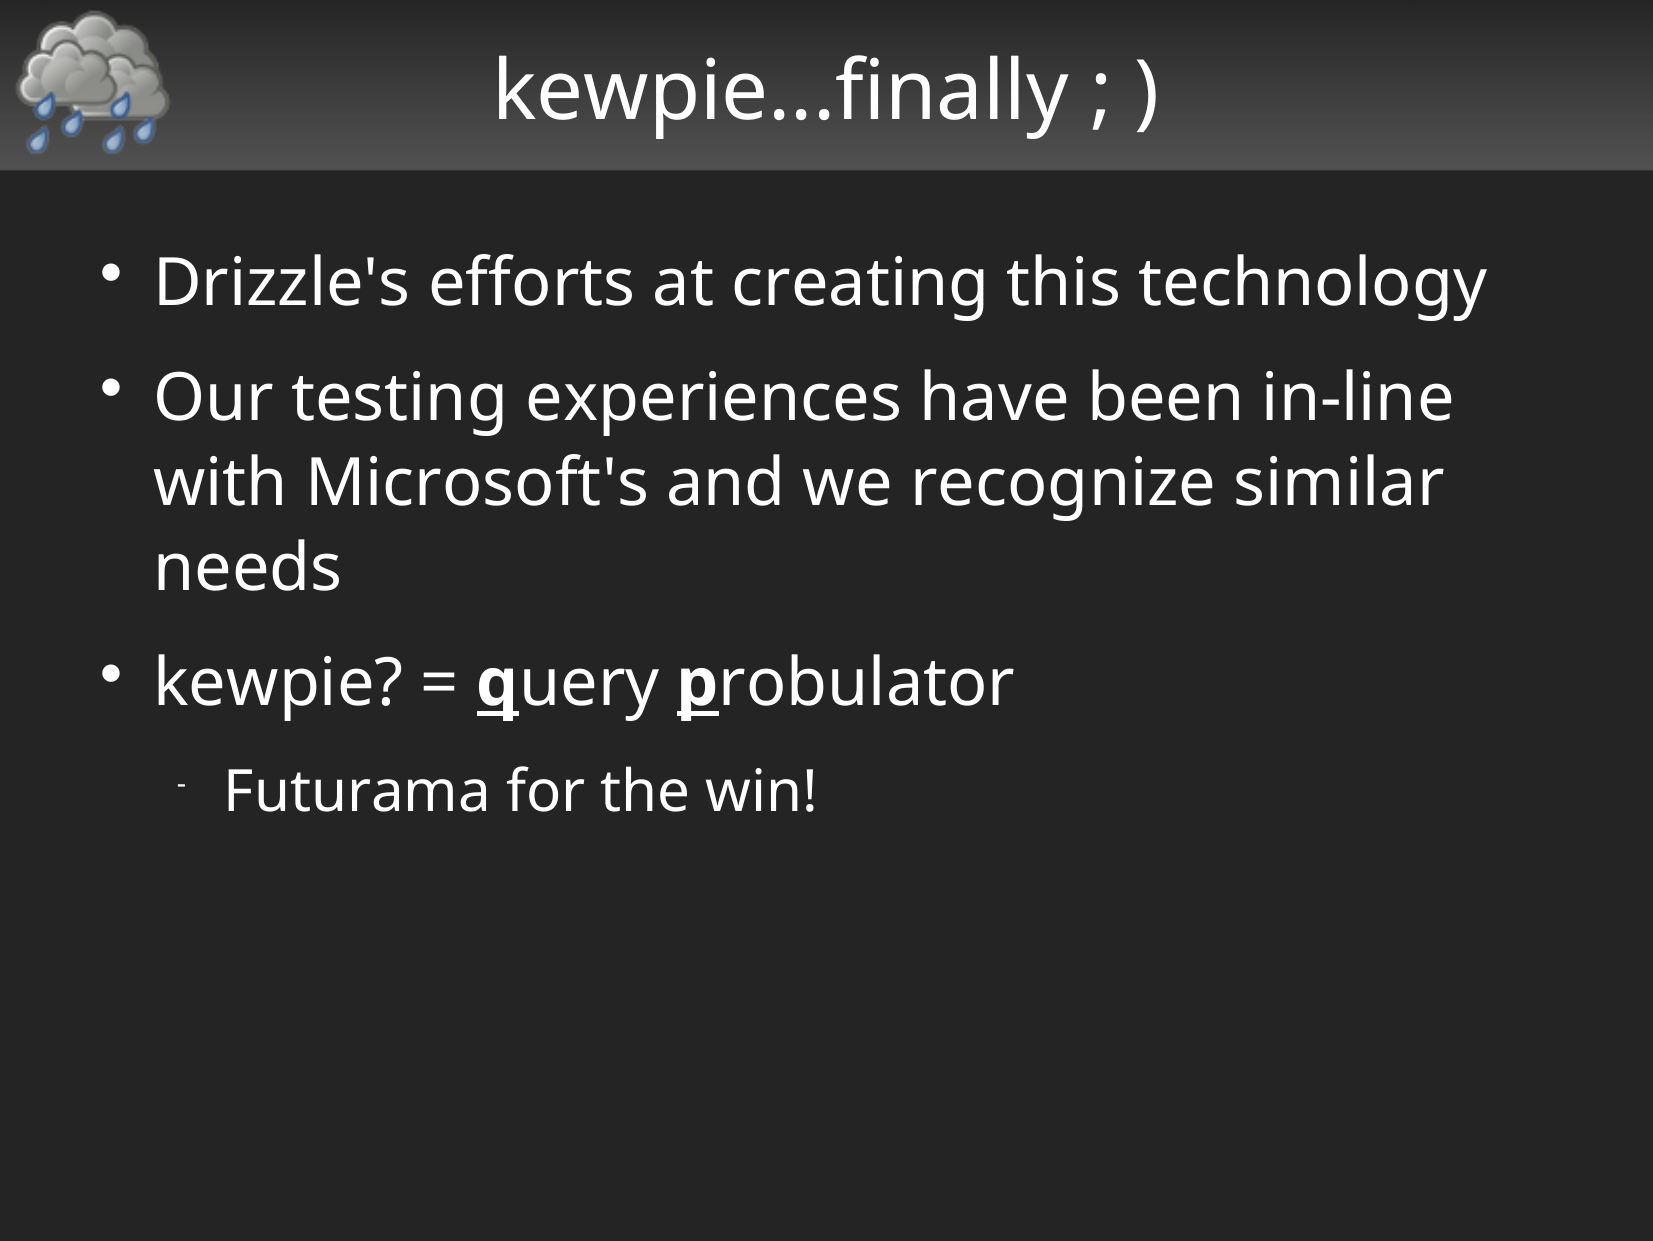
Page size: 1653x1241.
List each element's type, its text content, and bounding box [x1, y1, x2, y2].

title kewpie...finally ; ) [82, 39, 1570, 137]
picture [0, 0, 1653, 1241]
list Drizzle's efforts at creating this technology Our testing experiences have been in-line with Microsoft's and we recognize similar needs kewpie? = query probulator Futurama for the win! [82, 236, 1570, 1042]
